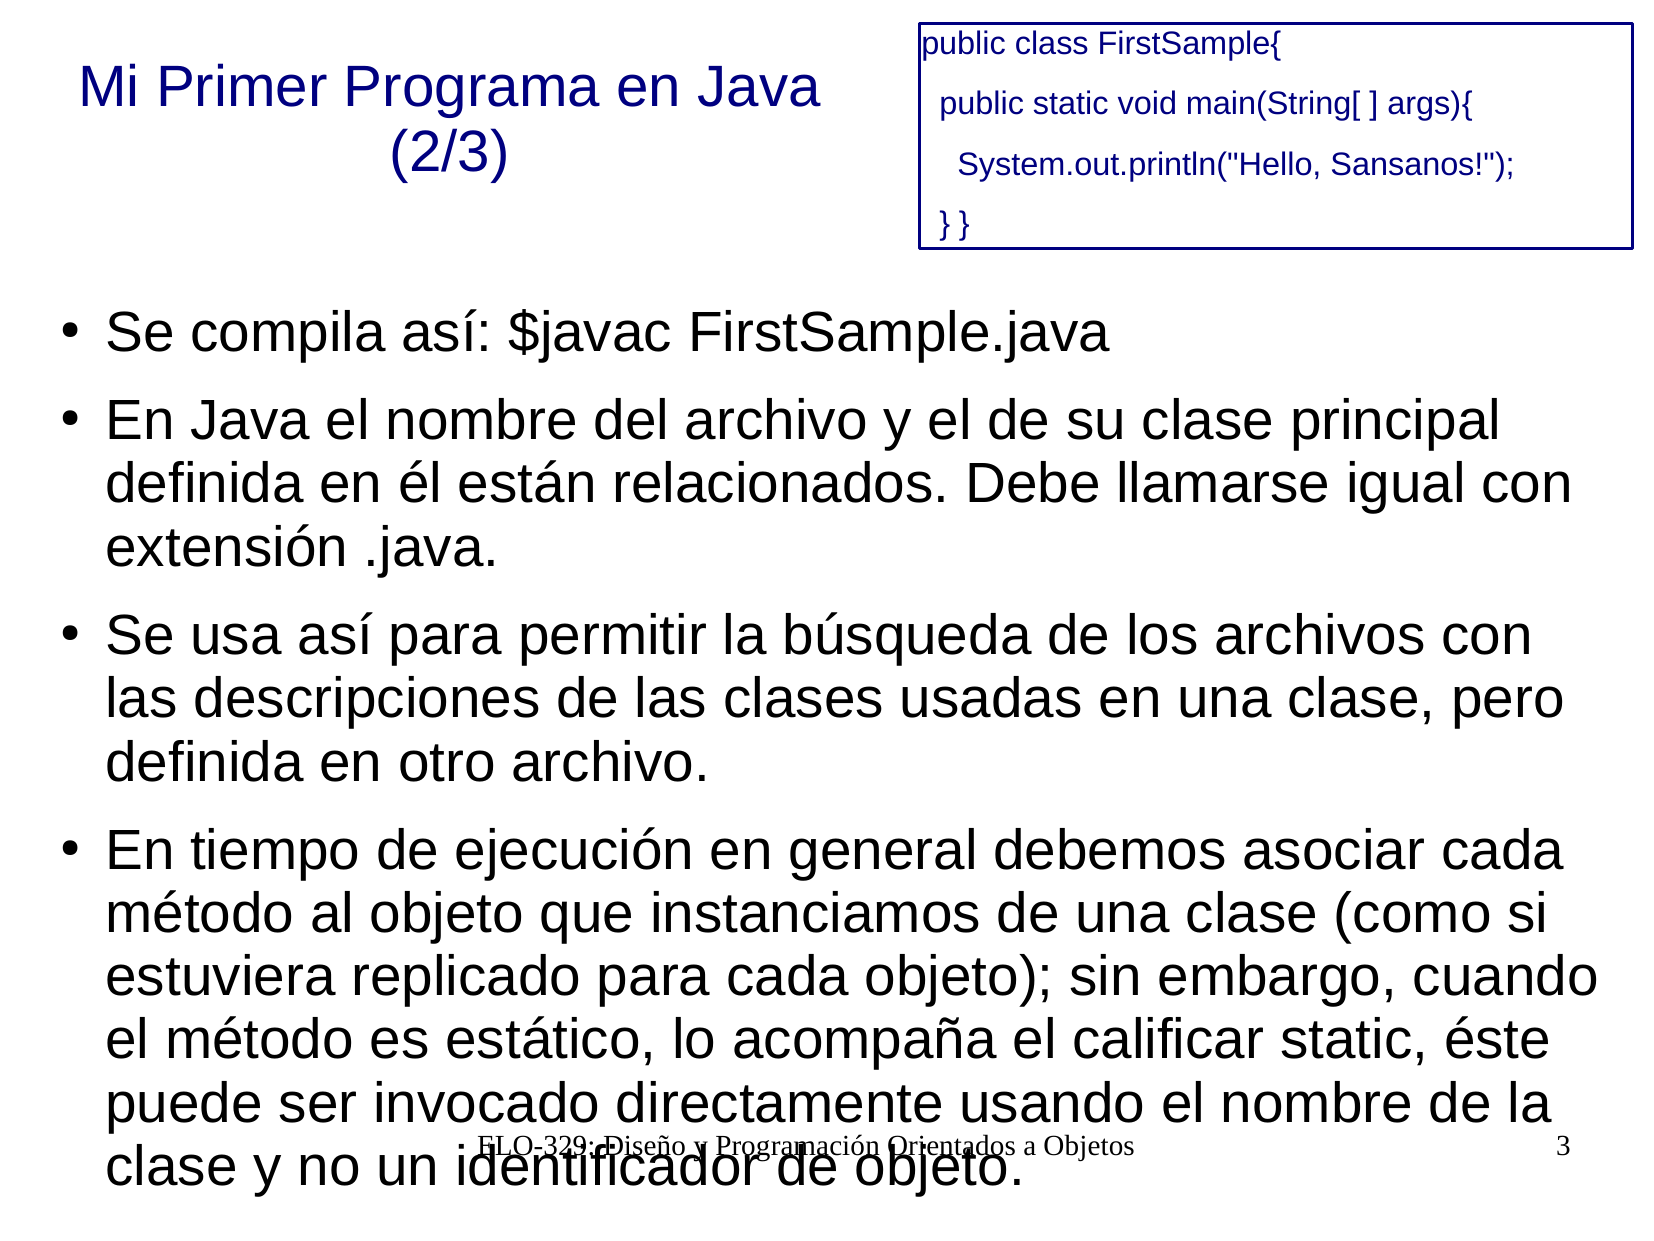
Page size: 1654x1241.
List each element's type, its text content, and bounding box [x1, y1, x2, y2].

list Se compila así: $javac FirstSample.java En Java el nombre del archivo y el de su clase principal definida en él están relacionados. Debe llamarse igual con extensión .java. Se usa así para permitir la búsqueda de los archivos con las descripciones de las clases usadas en una clase, pero definida en otro archivo. En tiempo de ejecución en general debemos asociar cada método al objeto que instanciamos de una clase (como si estuviera replicado para cada objeto); sin embargo, cuando el método es estático, lo acompaña el calificar static, éste puede ser invocado directamente usando el nombre de la clase y no un identificador de objeto. [45, 300, 1613, 1201]
list public class FirstSample{ public static void main(String[ ] args)‏{ System.out.println("Hello, Sansanos!"); } } [919, 23, 1633, 249]
title Mi Primer Programa en Java (2/3) [37, 45, 863, 192]
